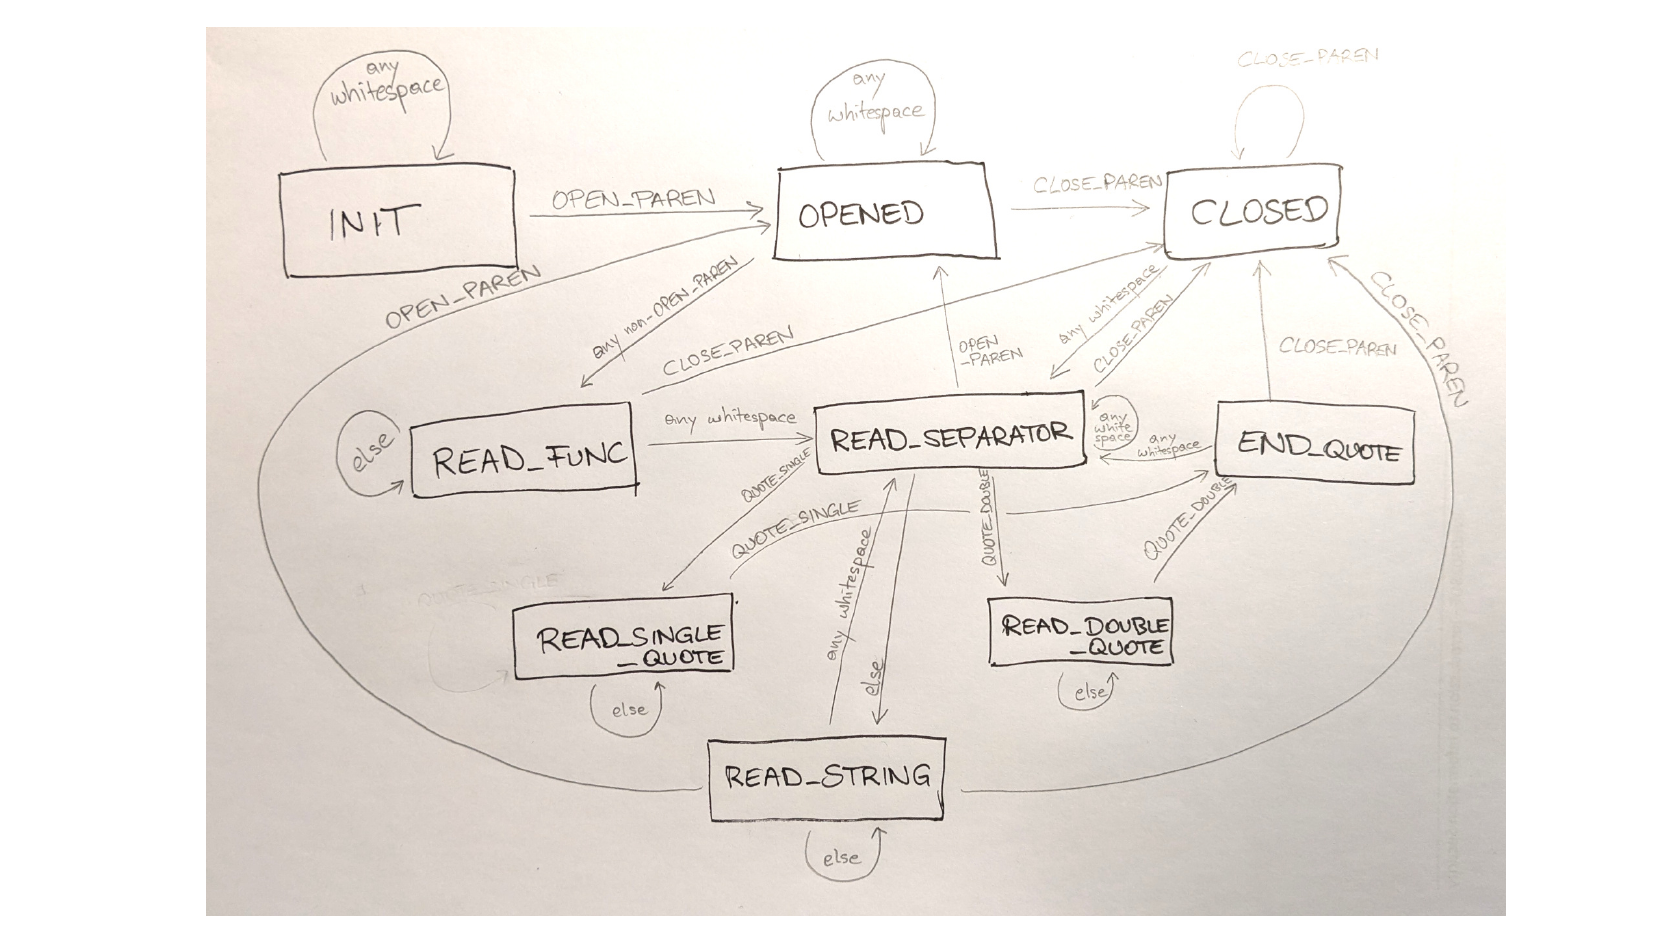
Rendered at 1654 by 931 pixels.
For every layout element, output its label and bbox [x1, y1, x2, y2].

picture [206, 27, 1506, 916]
